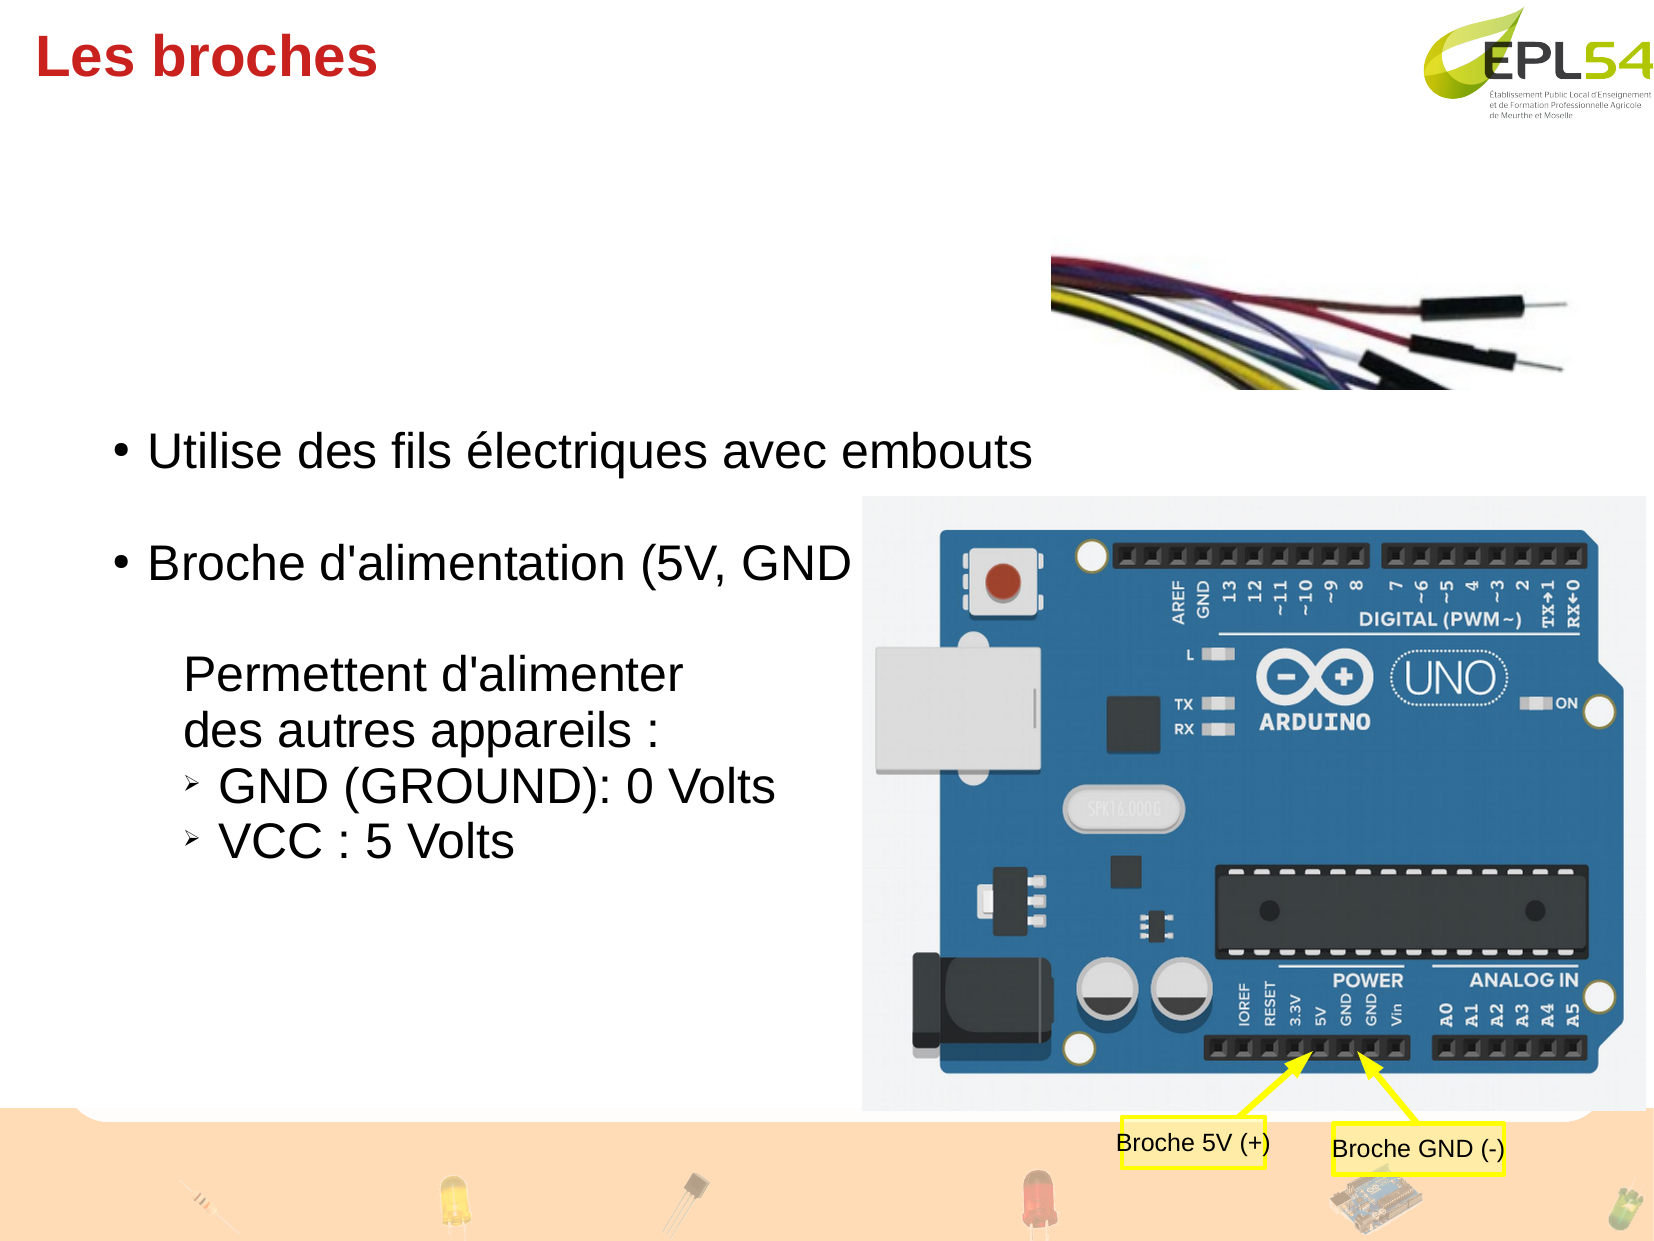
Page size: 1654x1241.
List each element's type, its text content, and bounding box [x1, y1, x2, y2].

picture [862, 496, 1646, 1111]
title Les broches [35, 5, 1335, 107]
text_box Broche GND (-) [1333, 1123, 1505, 1175]
picture [1051, 236, 1642, 390]
text_box Broche 5V (+) [1121, 1117, 1265, 1169]
picture [1409, 6, 1654, 119]
text_box Utilise des fils électriques avec embouts Broche d'alimentation (5V, GND et 3,3V): Permettent d'alimenter des autres appareils : GND (GROUND): 0 Volts VCC : 5 Volts [76, 221, 1501, 1072]
